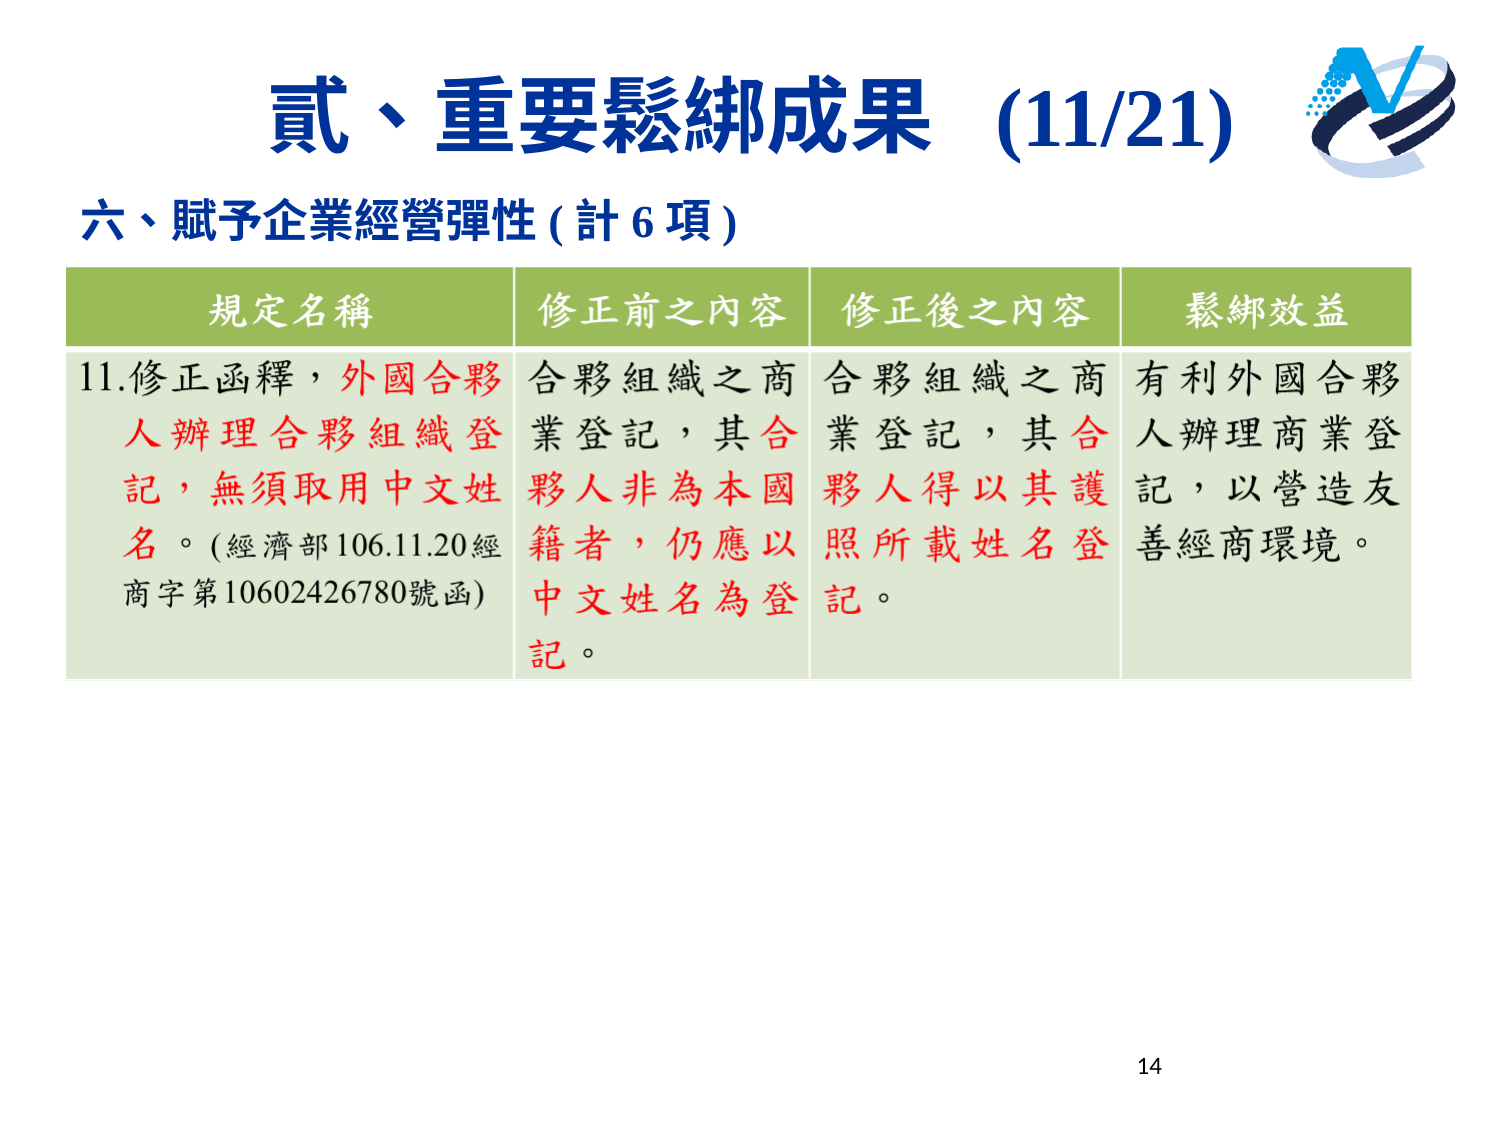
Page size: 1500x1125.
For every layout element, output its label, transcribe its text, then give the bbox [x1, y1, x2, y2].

title 貳、重要鬆綁成果 (11/21) [76, 19, 1427, 207]
picture [64, 266, 1413, 701]
text_box 六、賦予企業經營彈性(計6項) [64, 184, 705, 256]
text_box 14 [1121, 1035, 1472, 1095]
